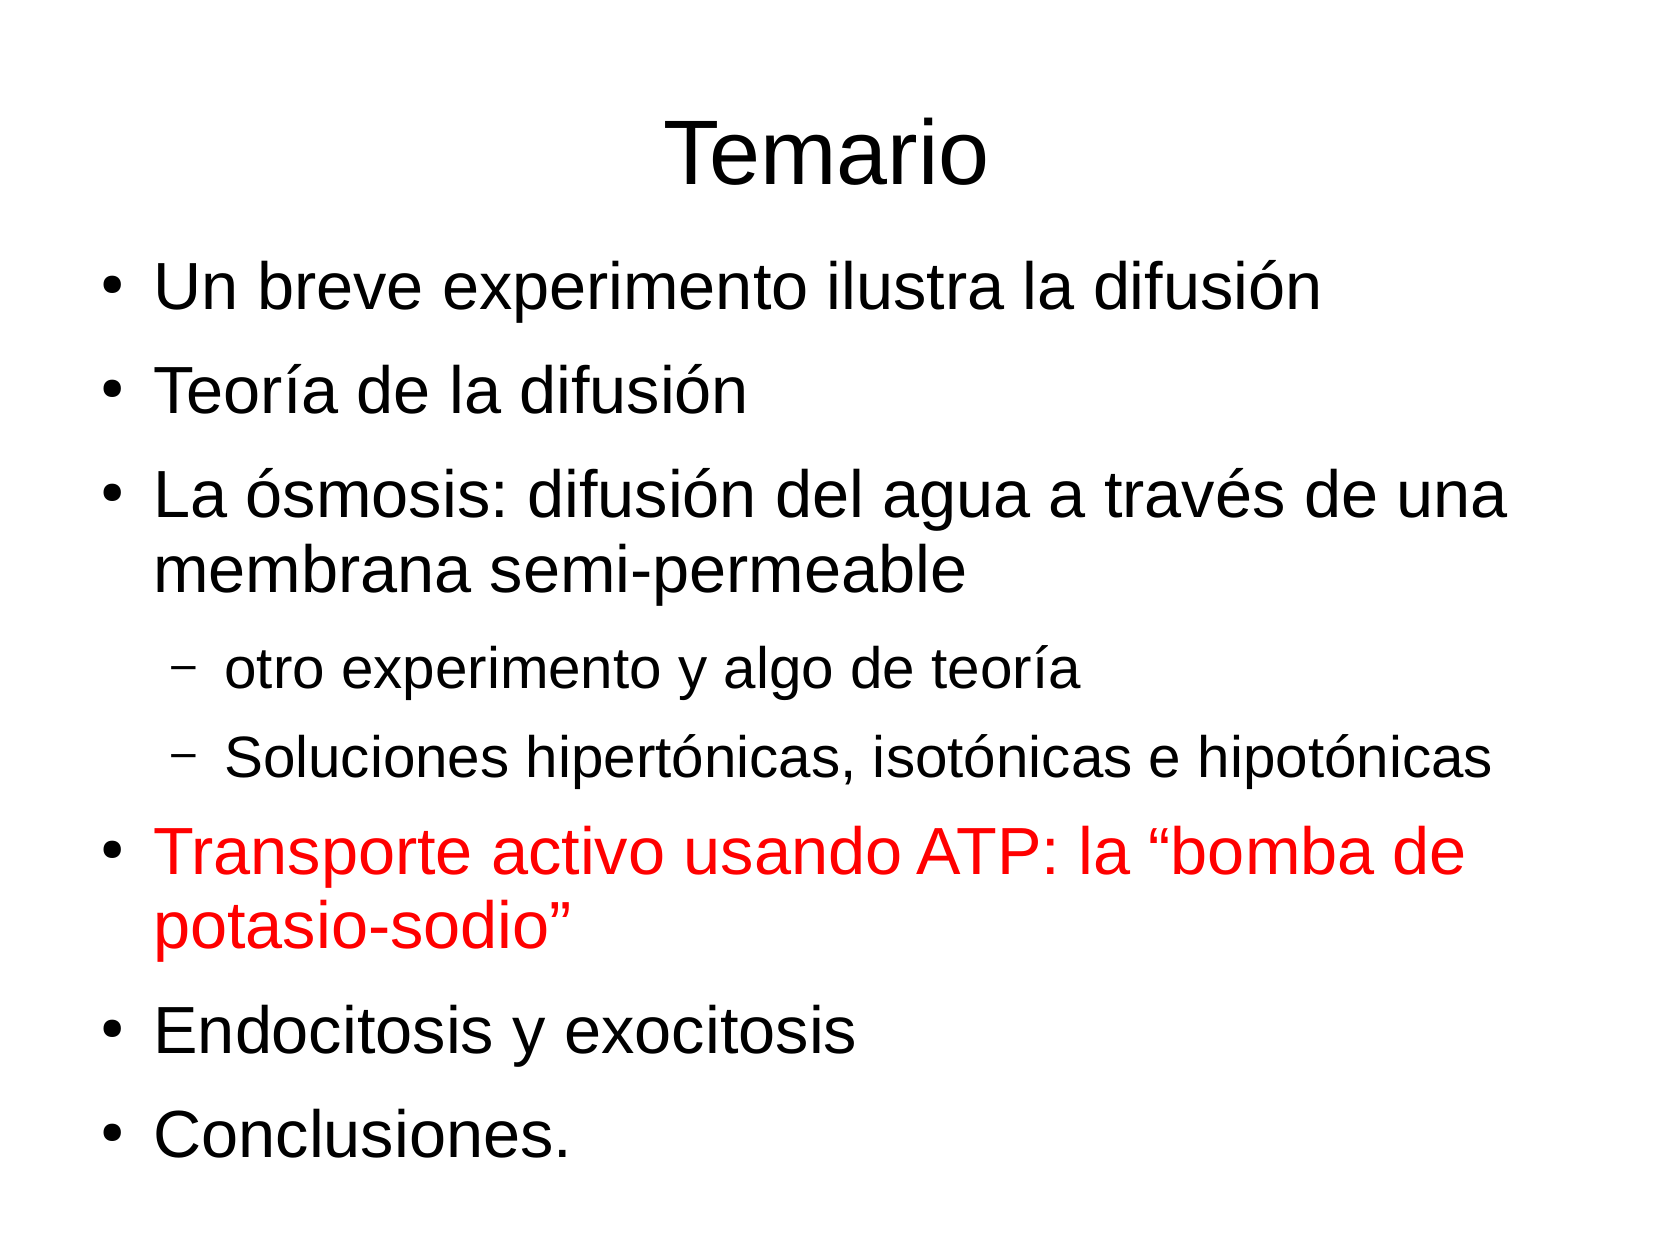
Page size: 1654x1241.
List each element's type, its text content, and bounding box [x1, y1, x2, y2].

list Un breve experimento ilustra la difusión Teoría de la difusión La ósmosis: difusión del agua a través de una membrana semi-permeable otro experimento y algo de teoría Soluciones hipertónicas, isotónicas e hipotónicas Transporte activo usando ATP: la “bomba de potasio-sodio” Endocitosis y exocitosis Conclusiones. [82, 248, 1571, 1172]
title Temario [82, 49, 1571, 248]
